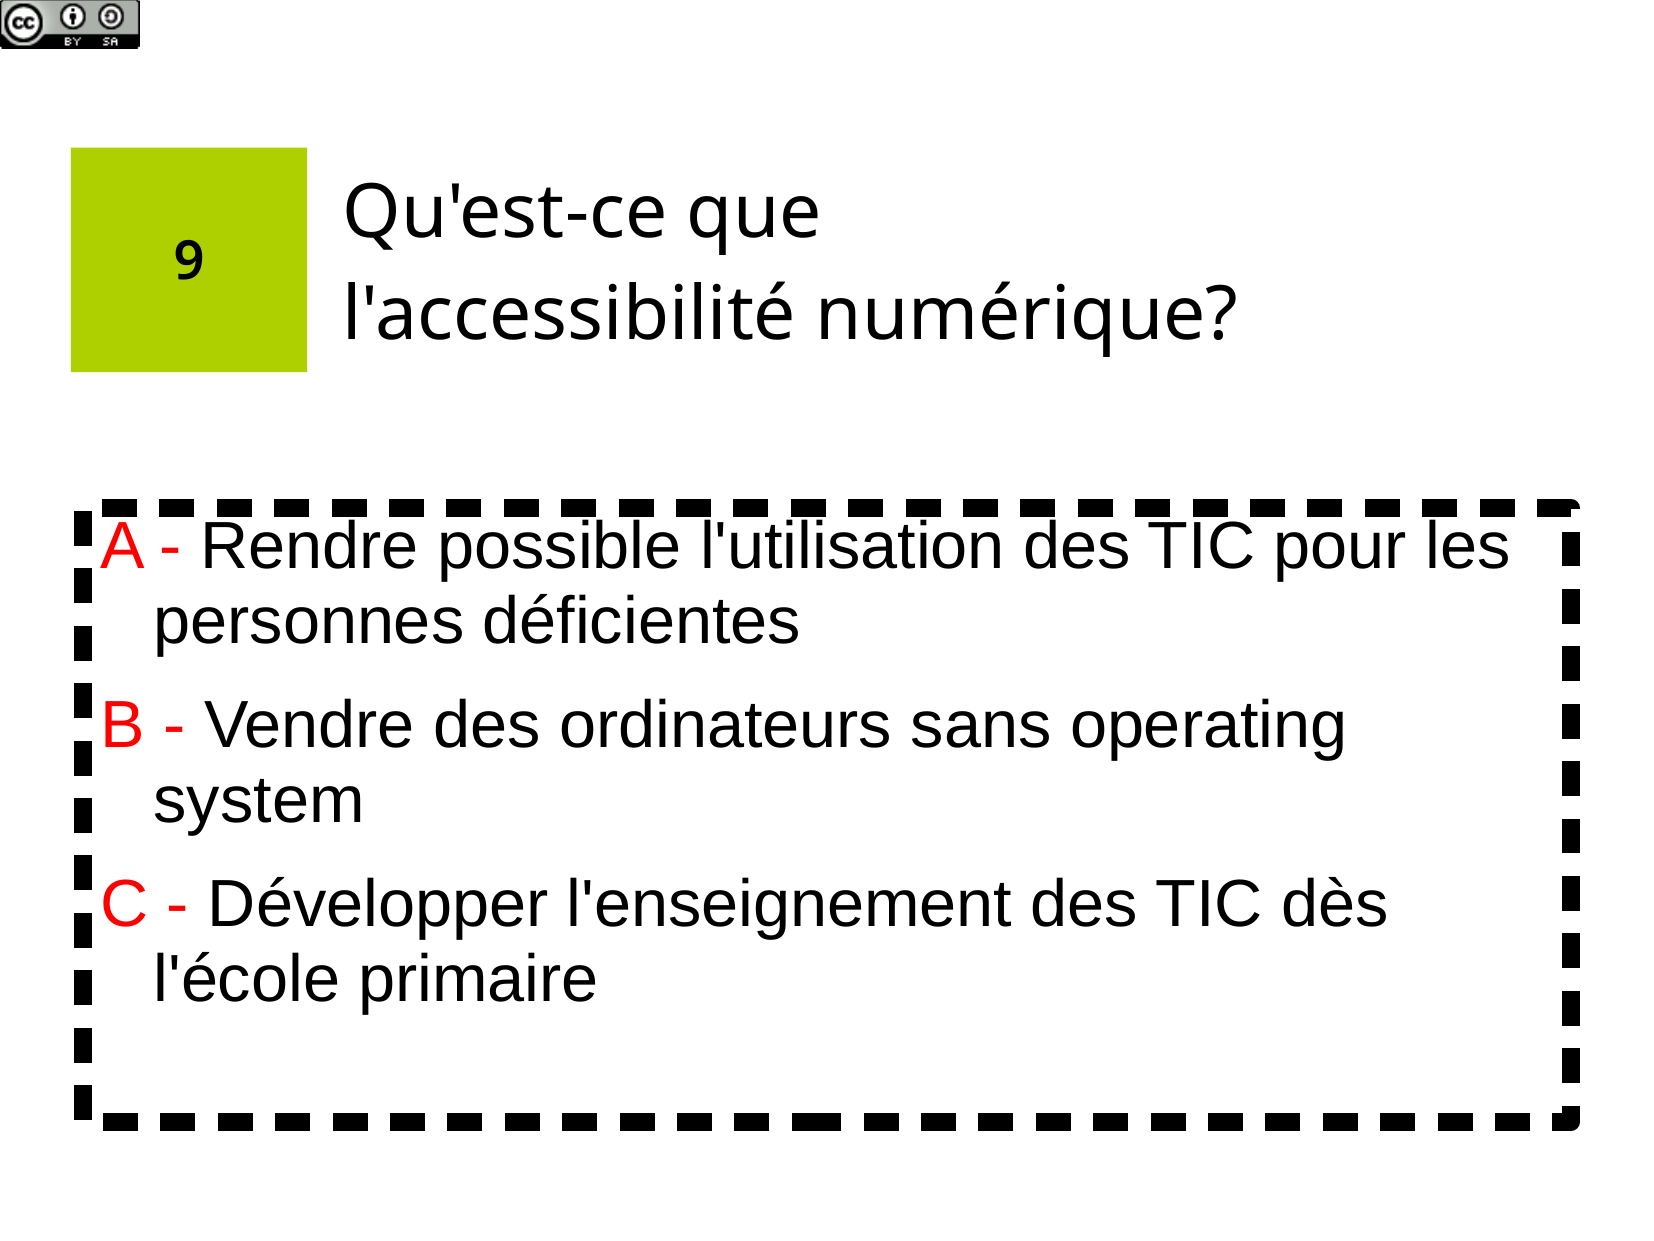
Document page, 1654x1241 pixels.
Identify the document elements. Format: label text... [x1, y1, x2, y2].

picture [0, 0, 140, 49]
title Qu'est-ce que l'accessibilité numérique? [342, 59, 1571, 461]
list Rendre possible l'utilisation des TIC pour les personnes déficientes Vendre des ordinateurs sans operating system Développer l'enseignement des TIC dès l'école primaire [82, 507, 1571, 1123]
